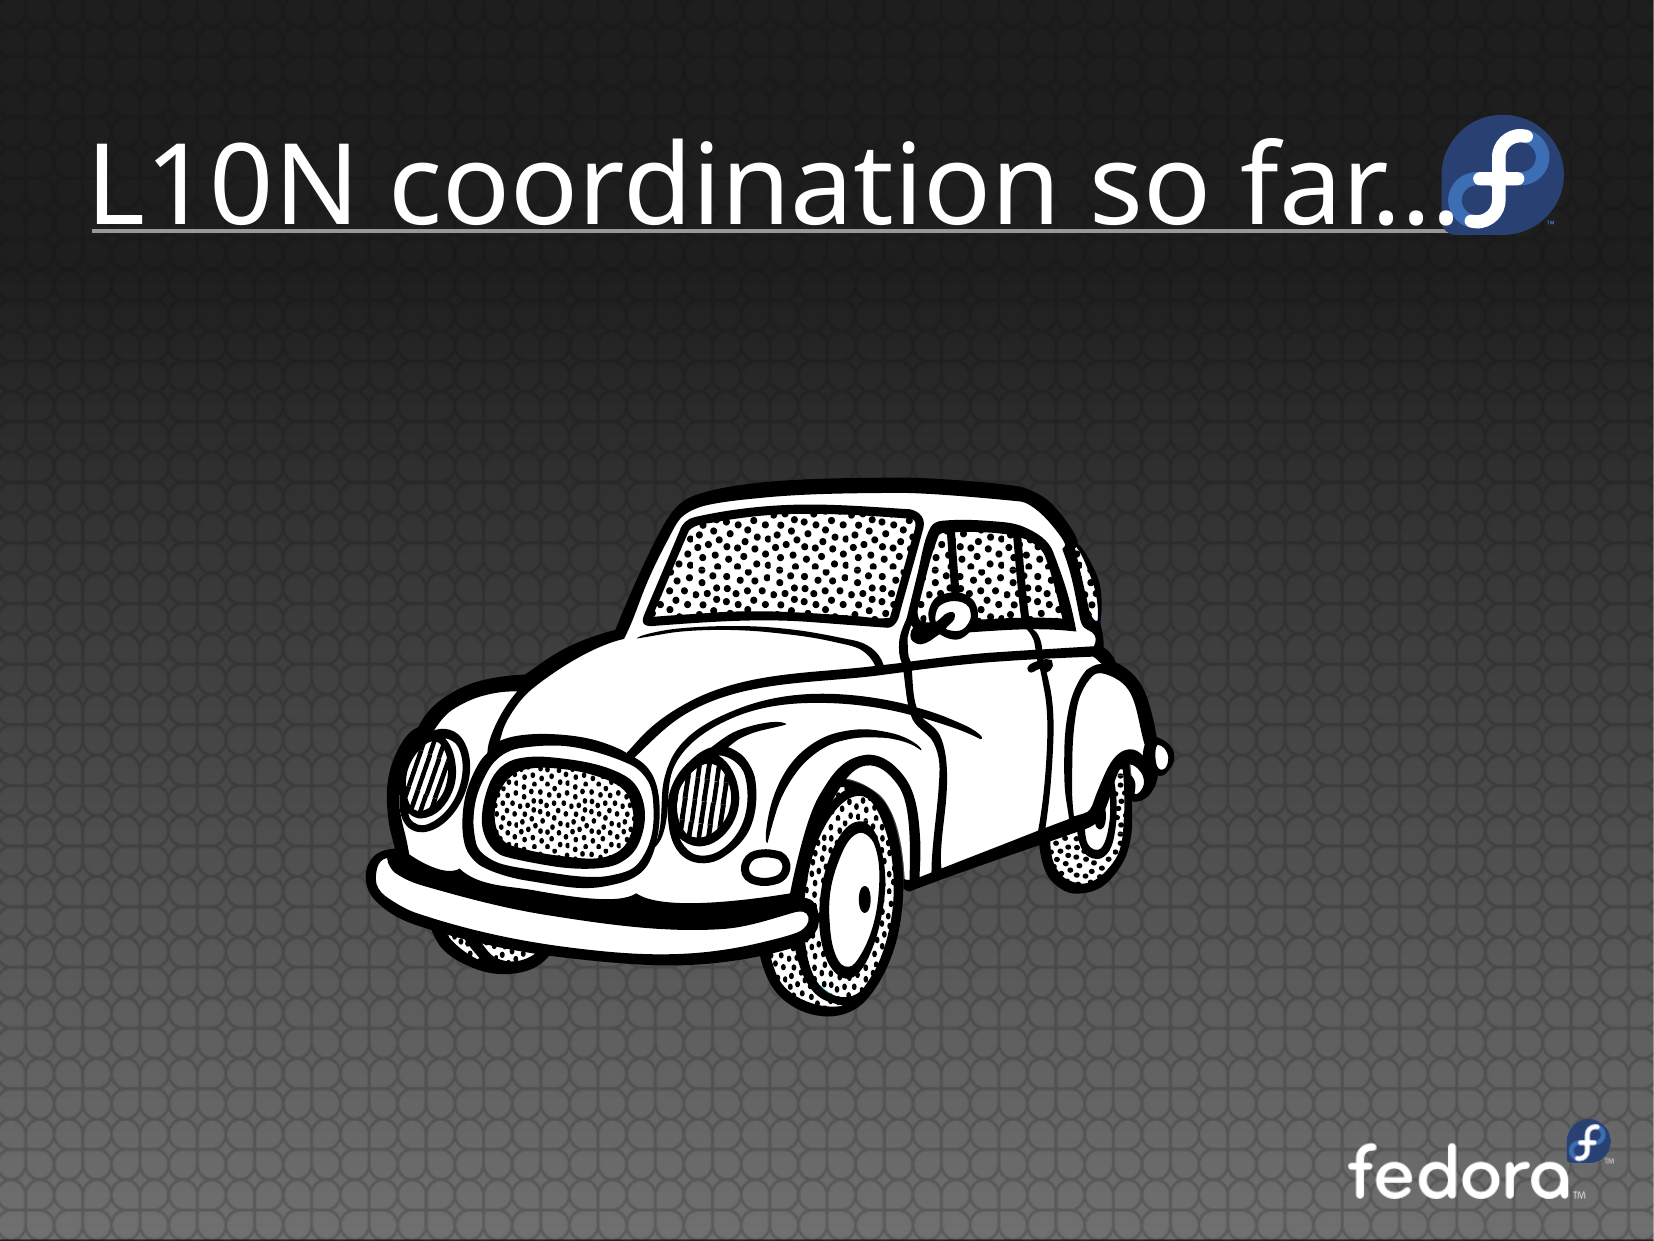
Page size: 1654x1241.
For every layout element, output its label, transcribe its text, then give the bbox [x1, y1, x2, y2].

title L10N coordination so far... [86, 112, 1576, 249]
picture [0, 0, 1654, 1241]
